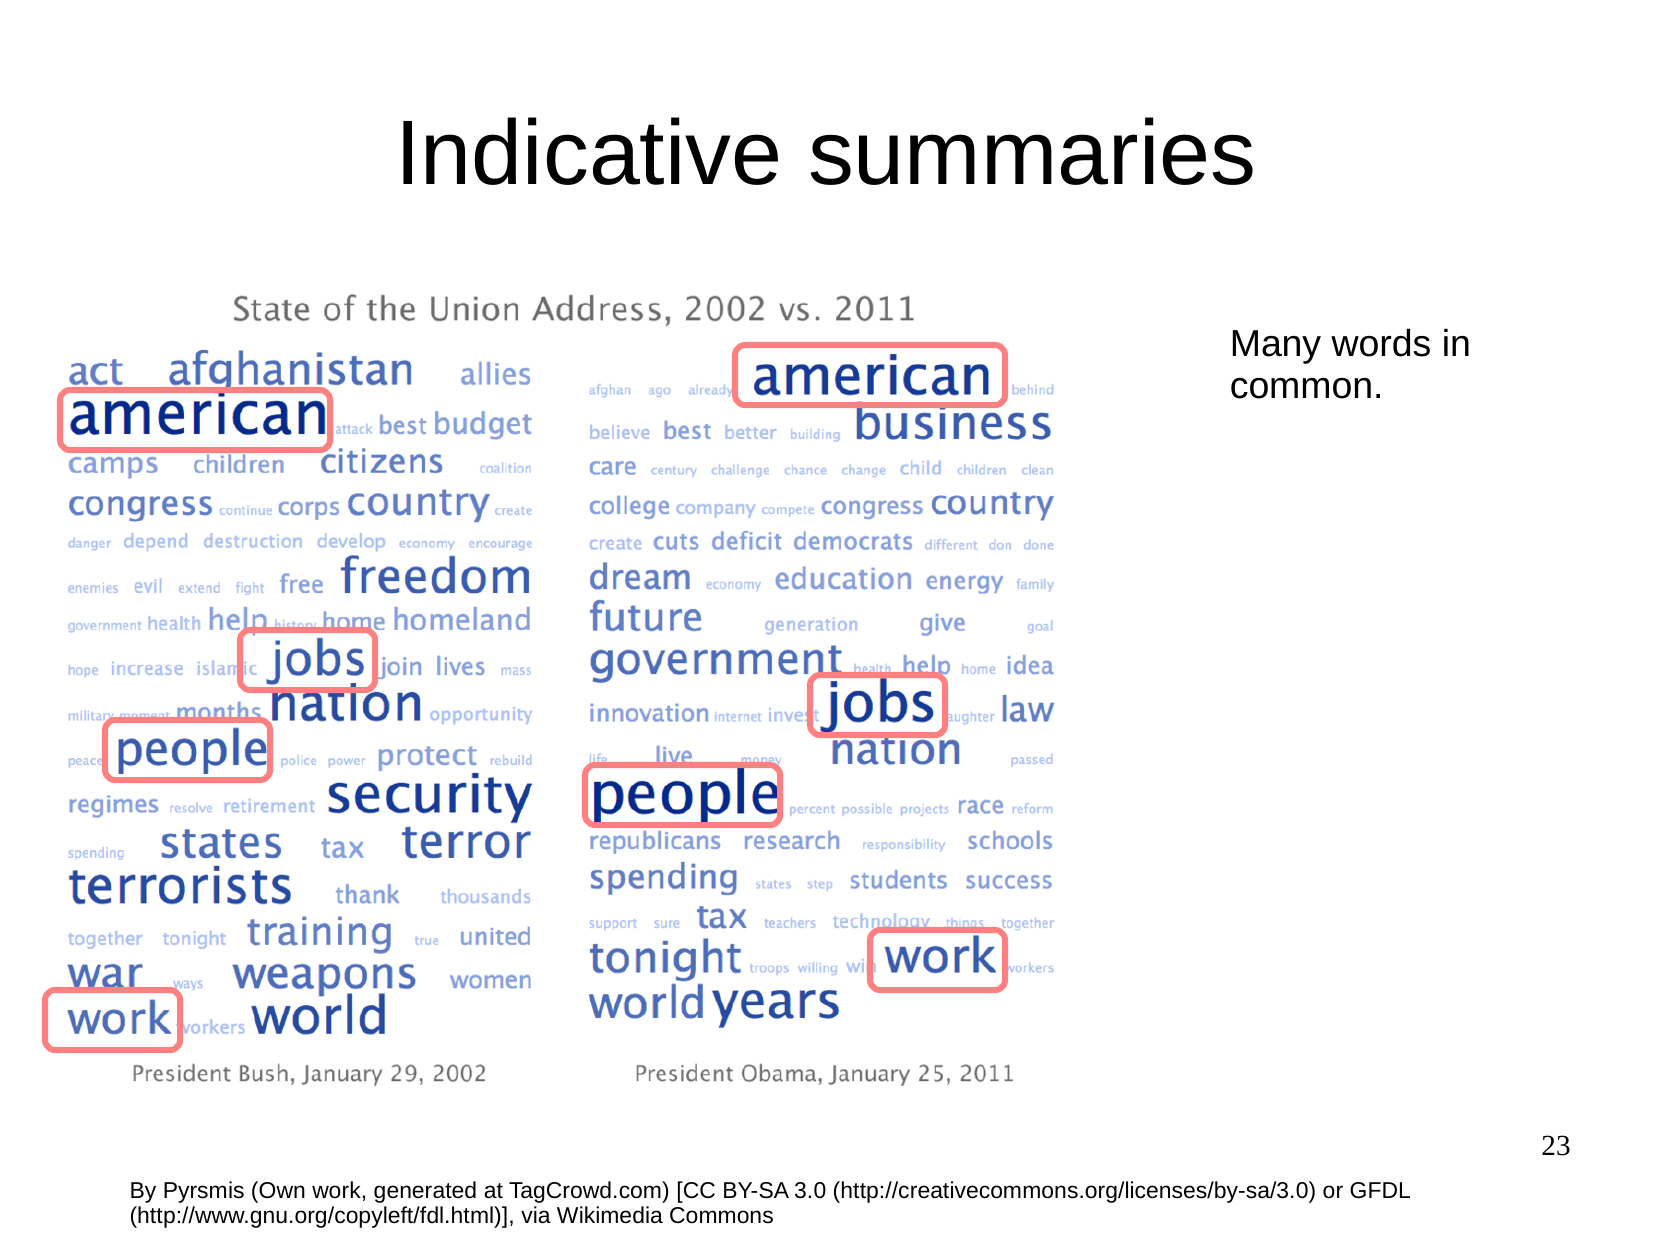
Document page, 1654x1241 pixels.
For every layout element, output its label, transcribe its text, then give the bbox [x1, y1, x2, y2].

picture [16, 268, 1103, 1099]
text_box By Pyrsmis (Own work, generated at TagCrowd.com) [CC BY-SA 3.0 (http://creativecommons.org/licenses/by-sa/3.0) or GFDL (http://www.gnu.org/copyleft/fdl.html)], via Wikimedia Commons [114, 1170, 1441, 1237]
title Indicative summaries [82, 49, 1571, 257]
text_box Many words in common. [1215, 315, 1606, 415]
